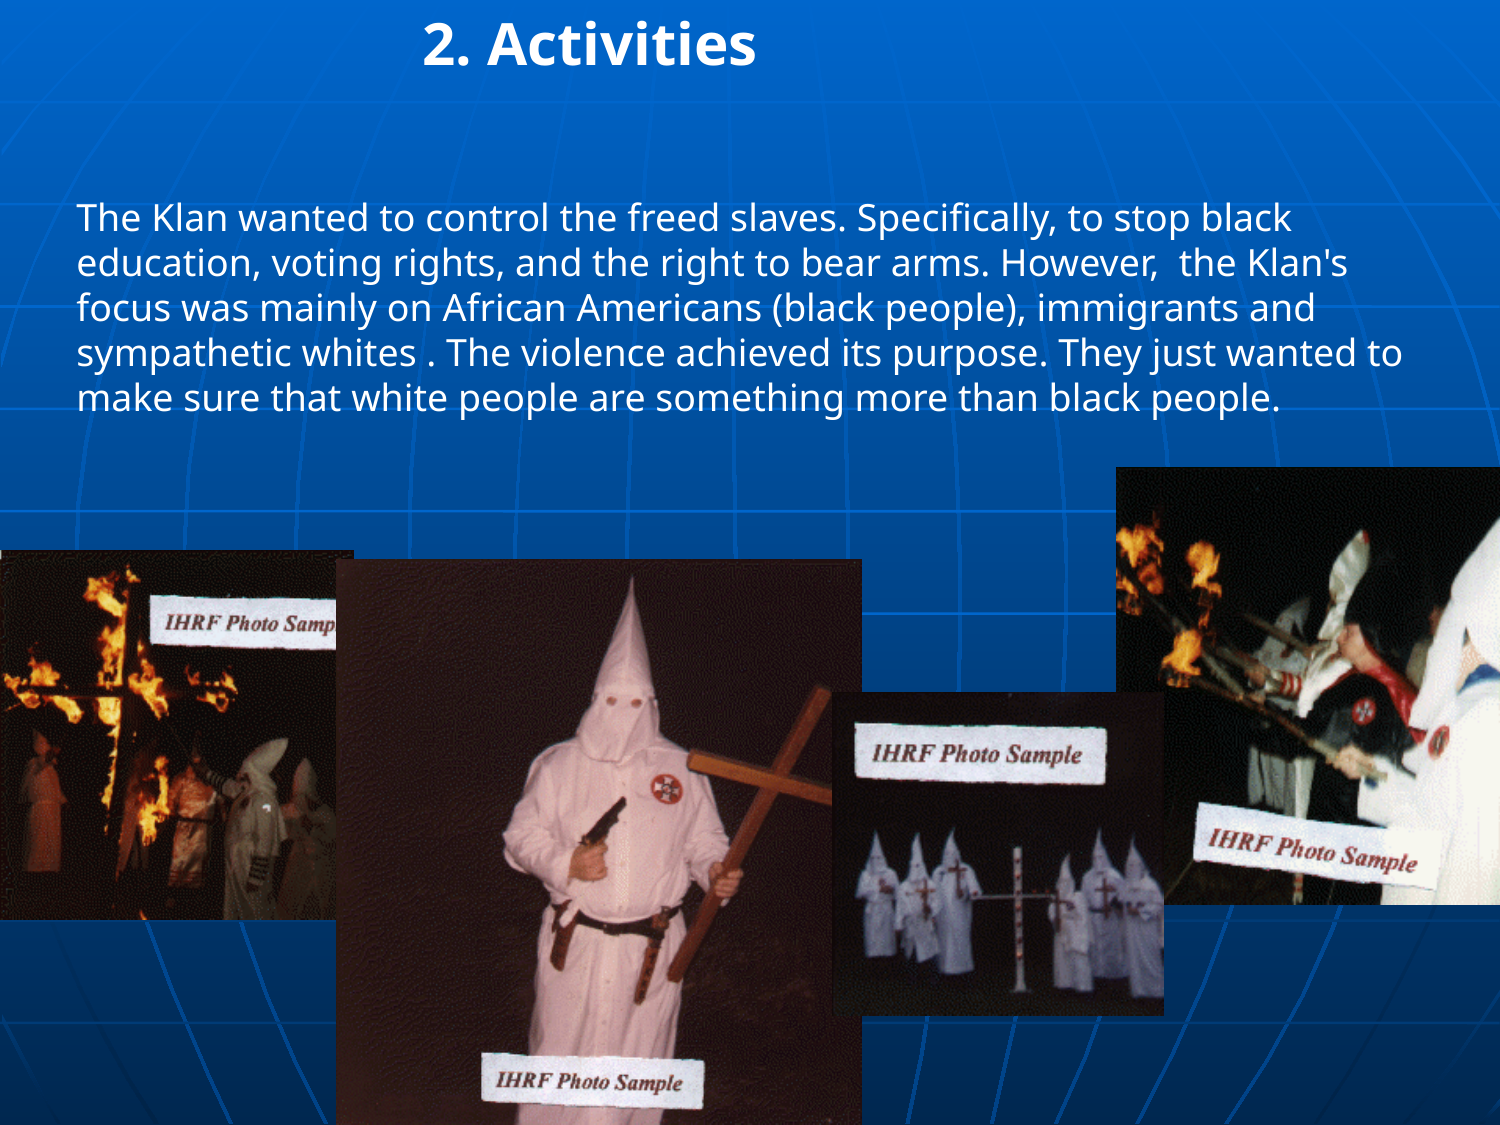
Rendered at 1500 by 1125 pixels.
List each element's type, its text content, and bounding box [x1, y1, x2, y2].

picture [0, 467, 1500, 1125]
text_box 2. Activities [407, 0, 1014, 155]
text_box The Klan wanted to control the freed slaves. Specifically, to stop black education, voting rights, and the right to bear arms. However, the Klan's focus was mainly on African Americans (black people), immigrants and sympathetic whites . The violence achieved its purpose. They just wanted to make sure that white people are something more than black people. [61, 186, 1436, 427]
